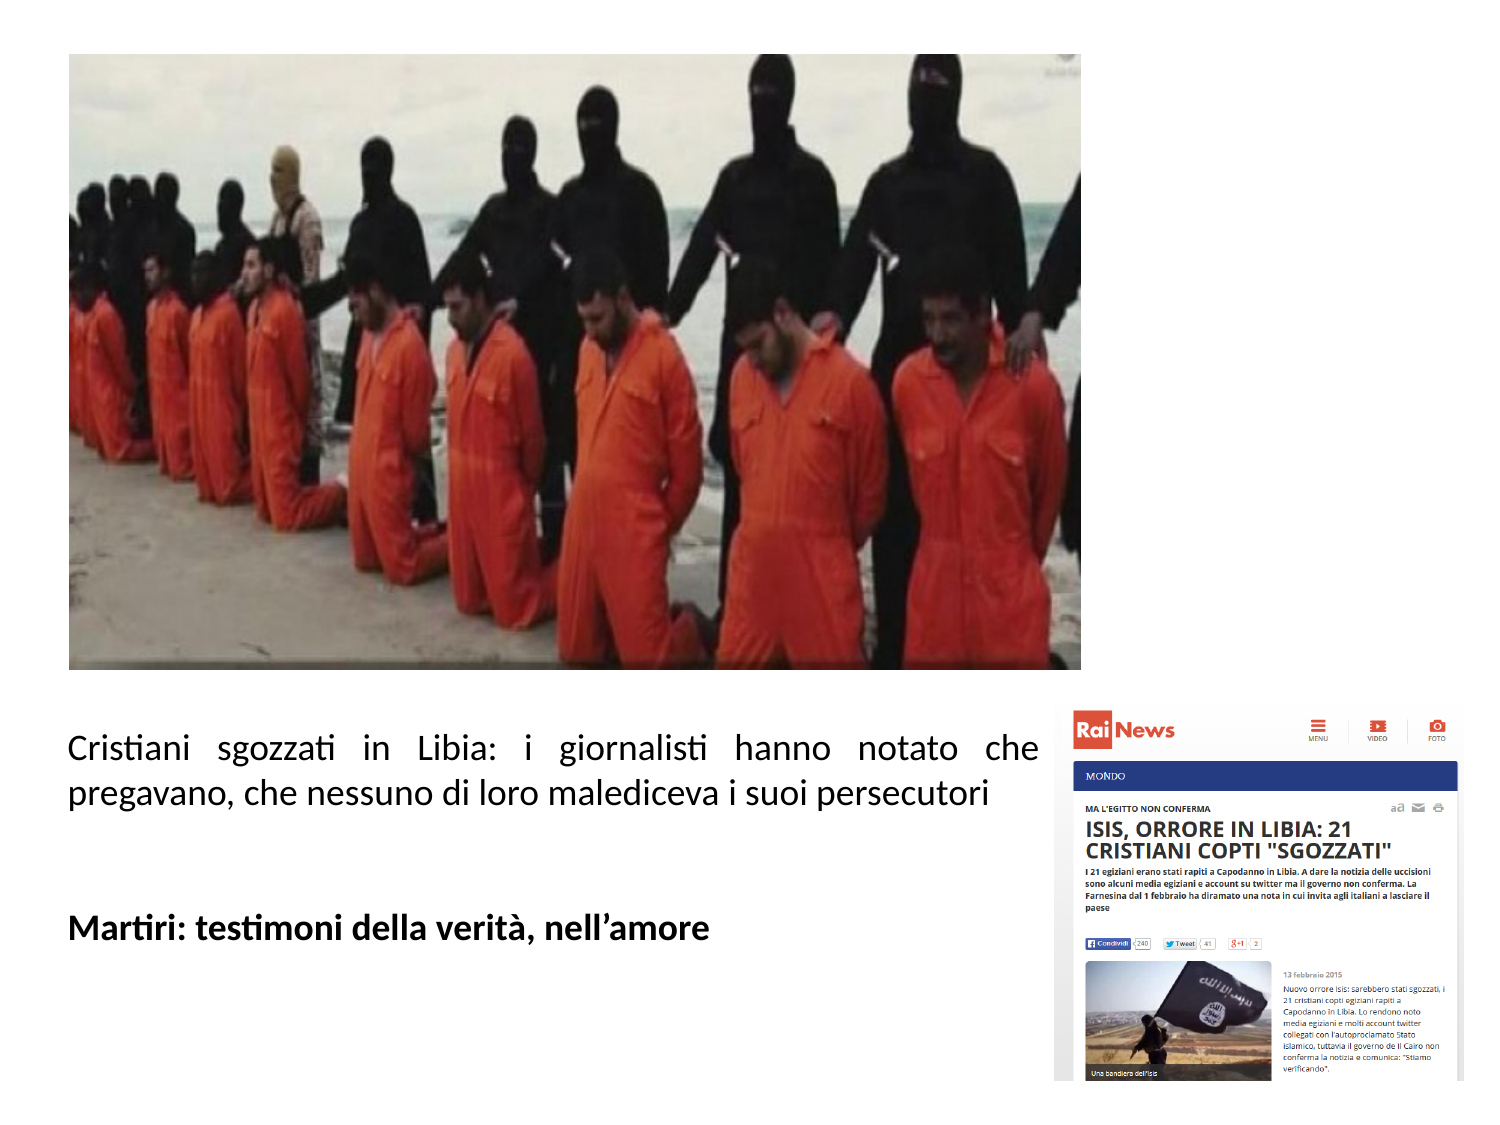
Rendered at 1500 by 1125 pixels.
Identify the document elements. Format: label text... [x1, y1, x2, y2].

picture [69, 54, 1081, 670]
text_box Cristiani sgozzati in Libia: i giornalisti hanno notato che pregavano, che nessuno di loro malediceva i suoi persecutori Martiri: testimoni della verità, nell’amore [53, 715, 1055, 956]
picture [1054, 704, 1464, 1081]
